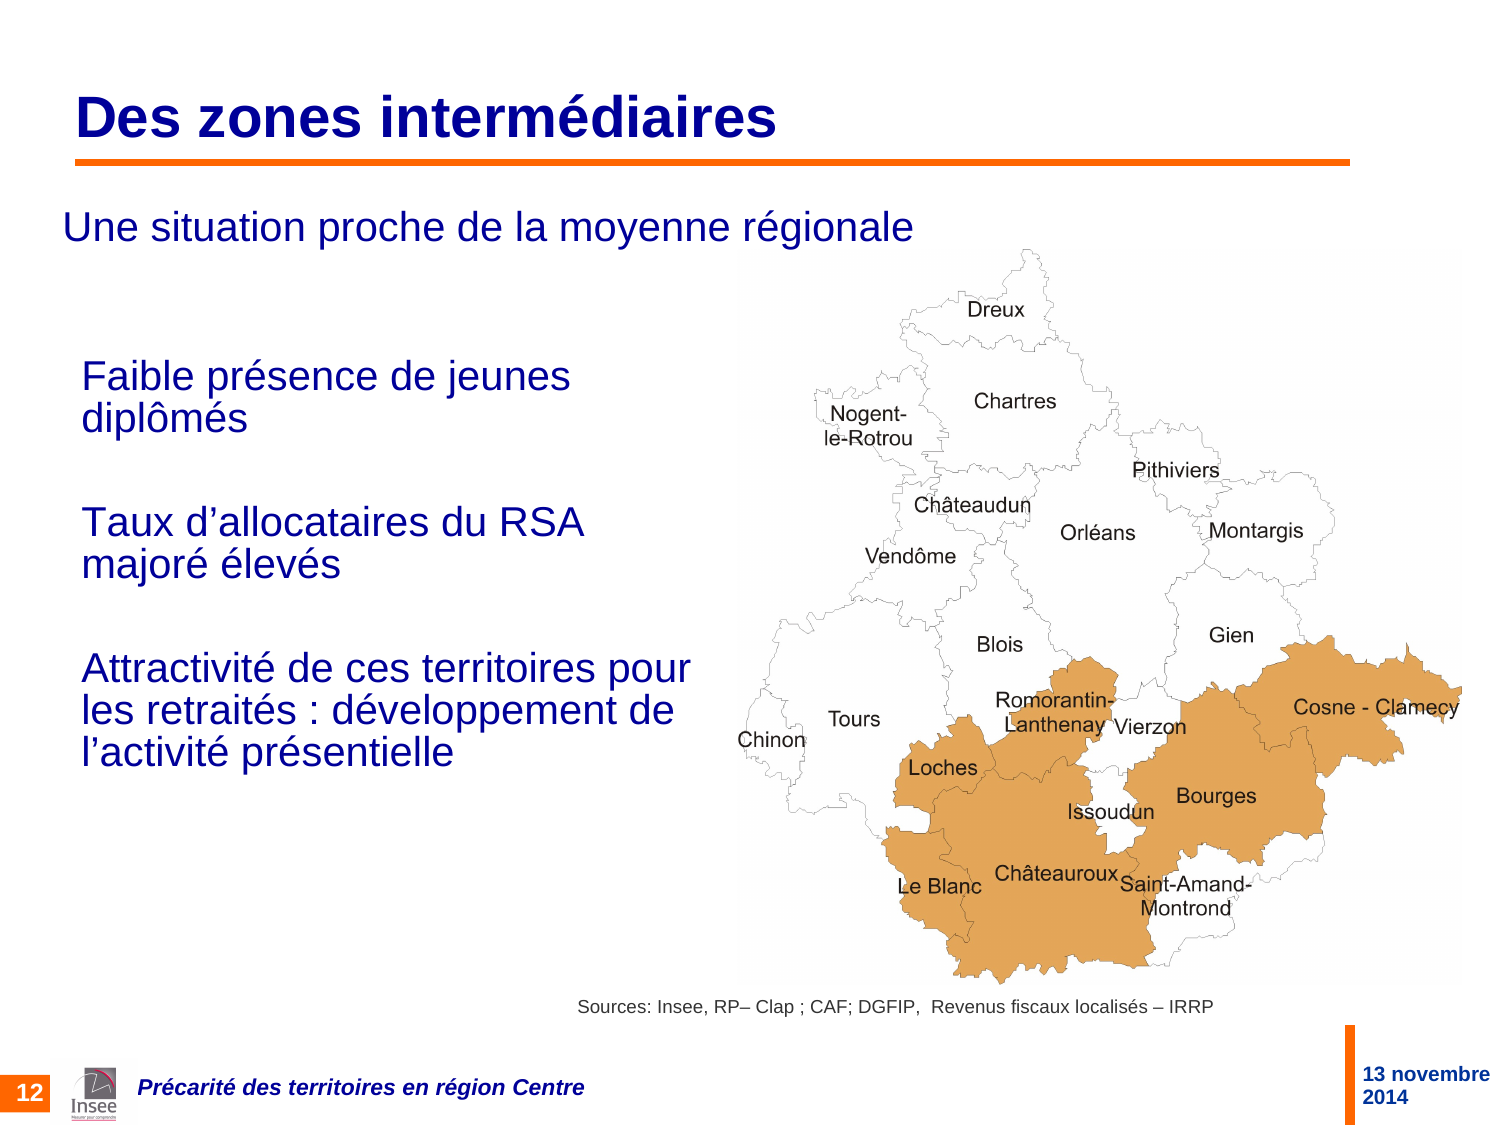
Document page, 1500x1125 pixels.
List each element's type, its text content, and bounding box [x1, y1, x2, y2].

title Des zones intermédiaires [75, 24, 1351, 149]
text_box Une situation proche de la moyenne régionale [62, 187, 1338, 250]
picture [50, 1058, 138, 1125]
text_box Sources: Insee, RP– Clap ; CAF; DGFIP, Revenus fiscaux localisés – IRRP [562, 987, 1500, 1026]
picture [737, 249, 1462, 985]
list Faible présence de jeunes diplômés Taux d’allocataires du RSA majoré élevés Attractivité de ces territoires pour les retraités : développement de l’activité présentielle [24, 299, 700, 1000]
